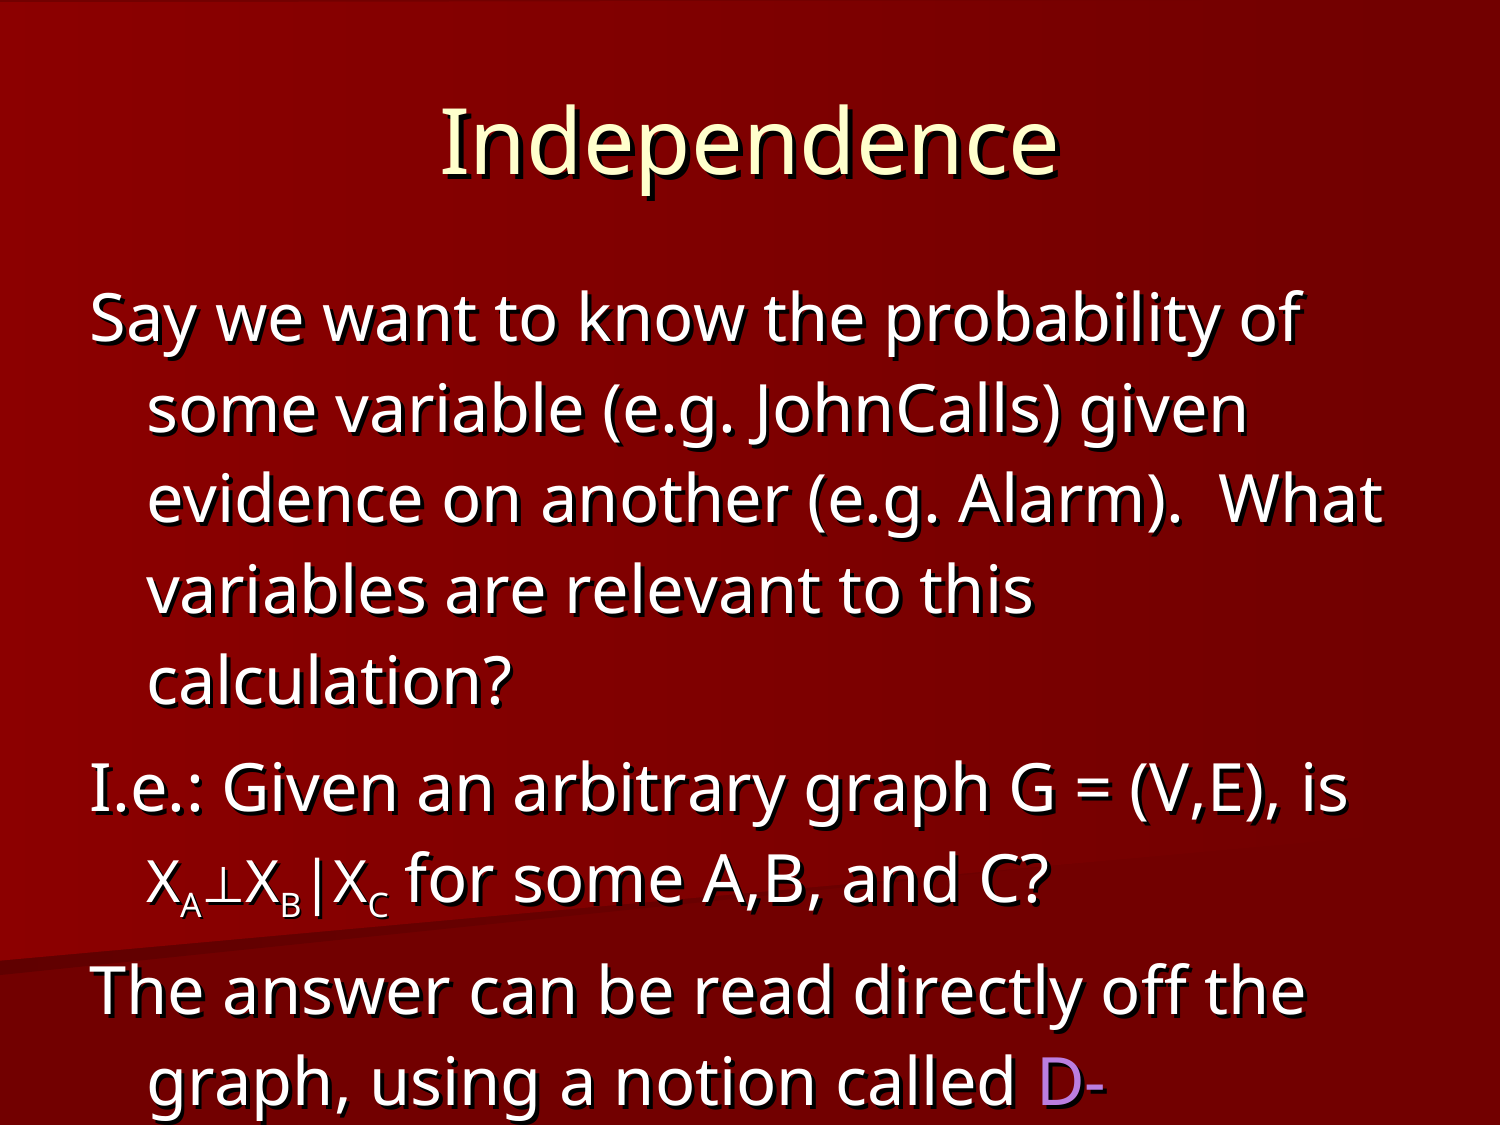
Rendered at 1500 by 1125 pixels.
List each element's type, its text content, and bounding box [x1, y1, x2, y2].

title Independence [75, 45, 1426, 233]
list Say we want to know the probability of some variable (e.g. JohnCalls) given evidence on another (e.g. Alarm). What variables are relevant to this calculation? I.e.: Given an arbitrary graph G = (V,E), is XA⊥XB|XC for some A,B, and C? The answer can be read directly off the graph, using a notion called D-separation [75, 262, 1426, 1001]
